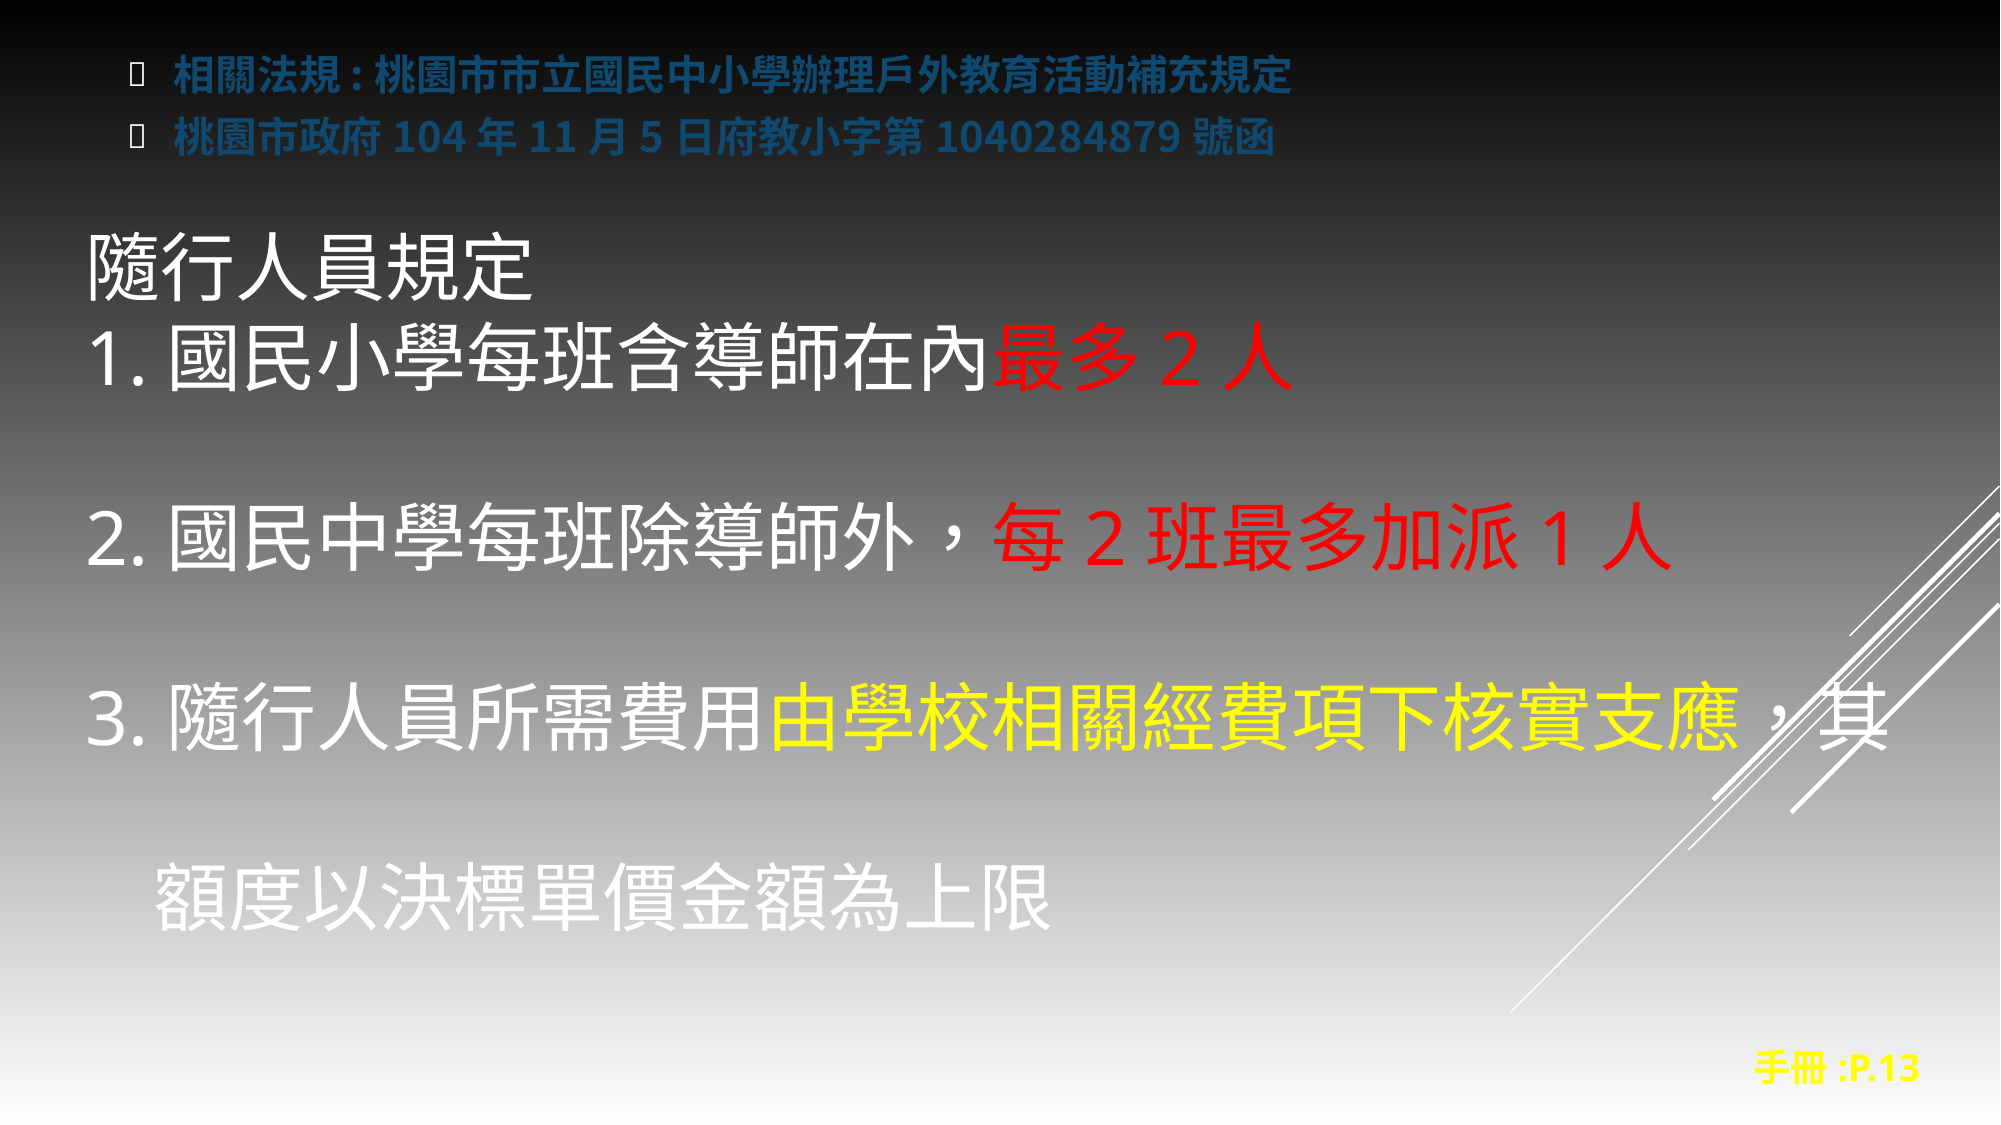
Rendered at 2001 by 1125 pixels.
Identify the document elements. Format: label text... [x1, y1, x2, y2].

text_box 手冊:P.13 [1738, 1036, 1997, 1097]
list 相關法規:桃園市市立國民中小學辦理戶外教育活動補充規定 桃園市政府104年11月5日府教小字第1040284879號函 [112, 40, 1513, 187]
text_box 隨行人員規定 1.國民小學每班含導師在內最多2人 2.國民中學每班除導師外，每2班最多加派1人 3.隨行人員所需費用由學校相關經費項下核實支應，其 額度以決標單價金額為上限 [70, 207, 1907, 954]
